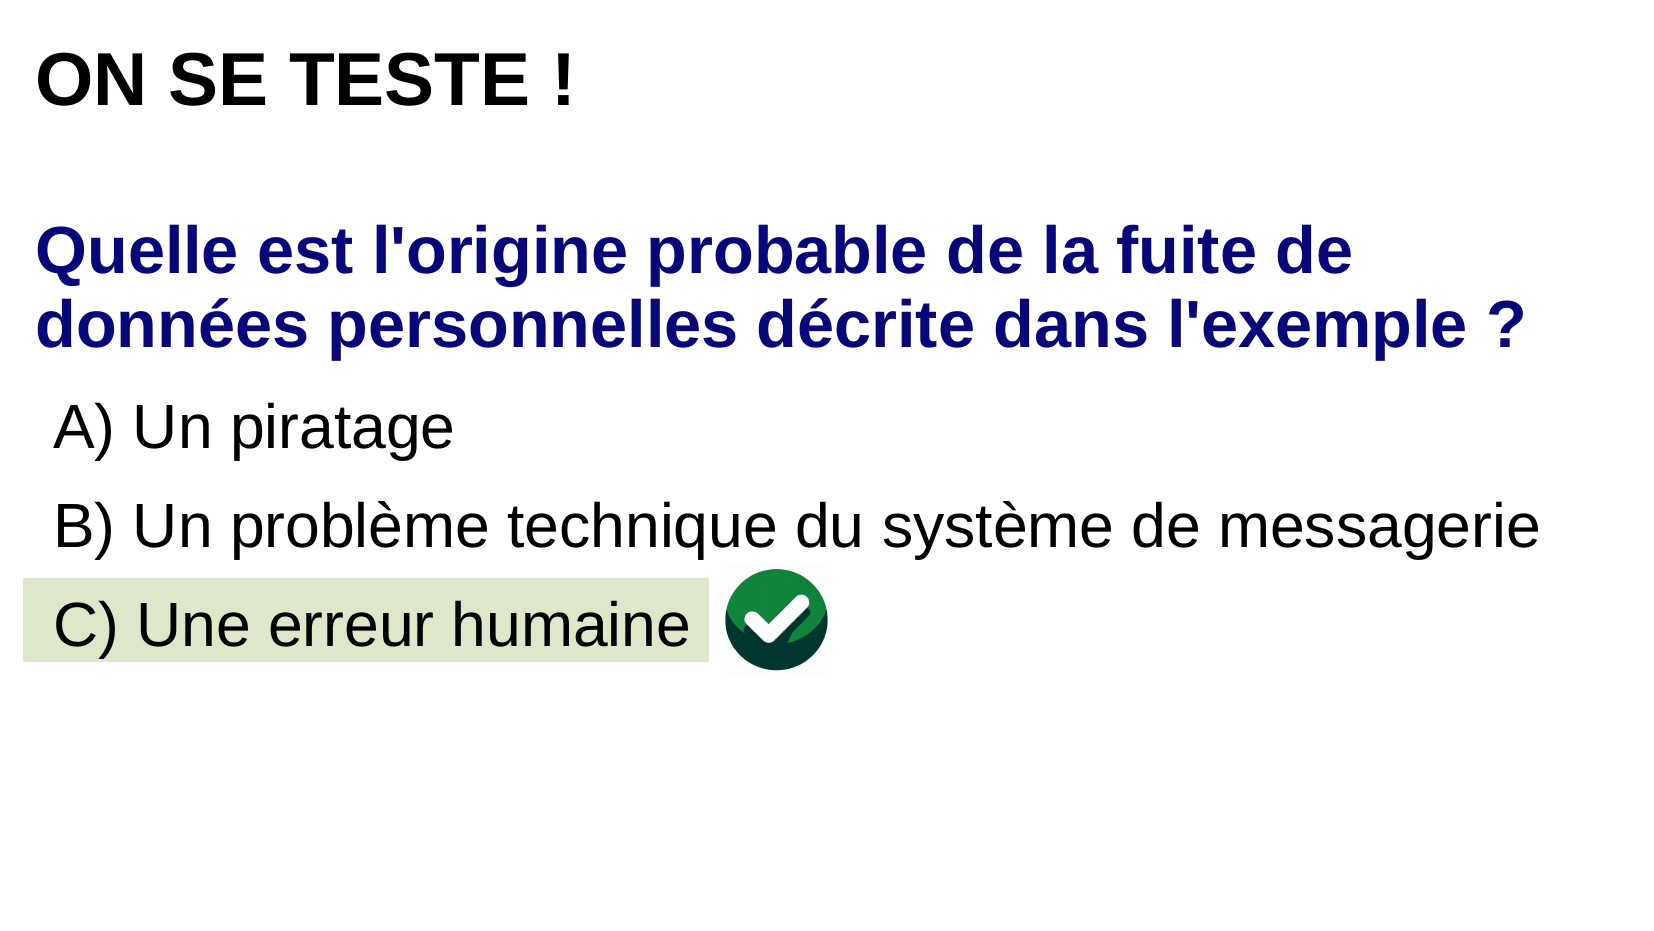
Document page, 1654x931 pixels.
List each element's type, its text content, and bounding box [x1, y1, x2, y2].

picture [720, 566, 832, 674]
list Quelle est l'origine probable de la fuite de données personnelles décrite dans l'exemple ? Un piratage Un problème technique du système de messagerie Une erreur humaine [35, 212, 1642, 875]
text_box [23, 578, 35, 662]
title On se teste ! [35, 37, 1619, 142]
